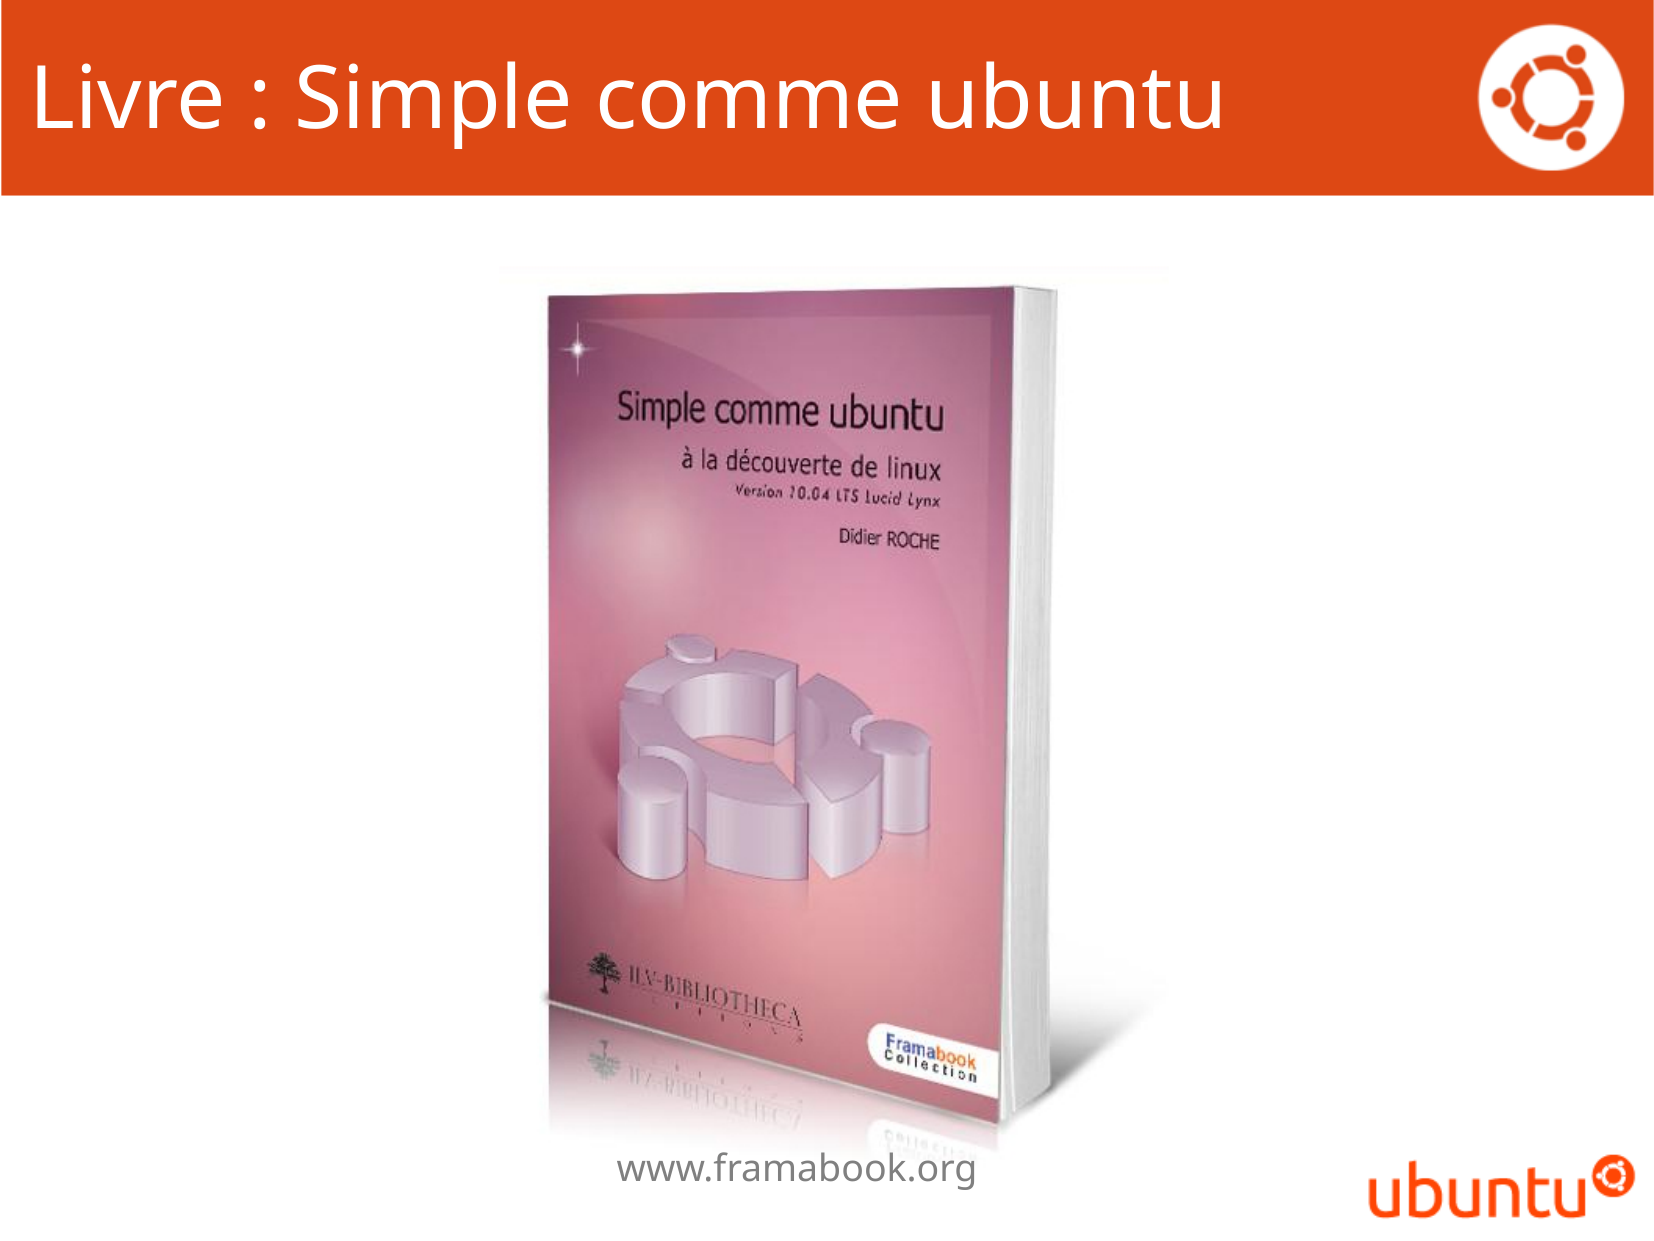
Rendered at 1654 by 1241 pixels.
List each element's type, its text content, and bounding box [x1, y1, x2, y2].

title Livre : Simple comme ubuntu [29, 11, 1459, 178]
text_box www.framabook.org [569, 1134, 1026, 1192]
picture [0, 0, 1654, 1241]
